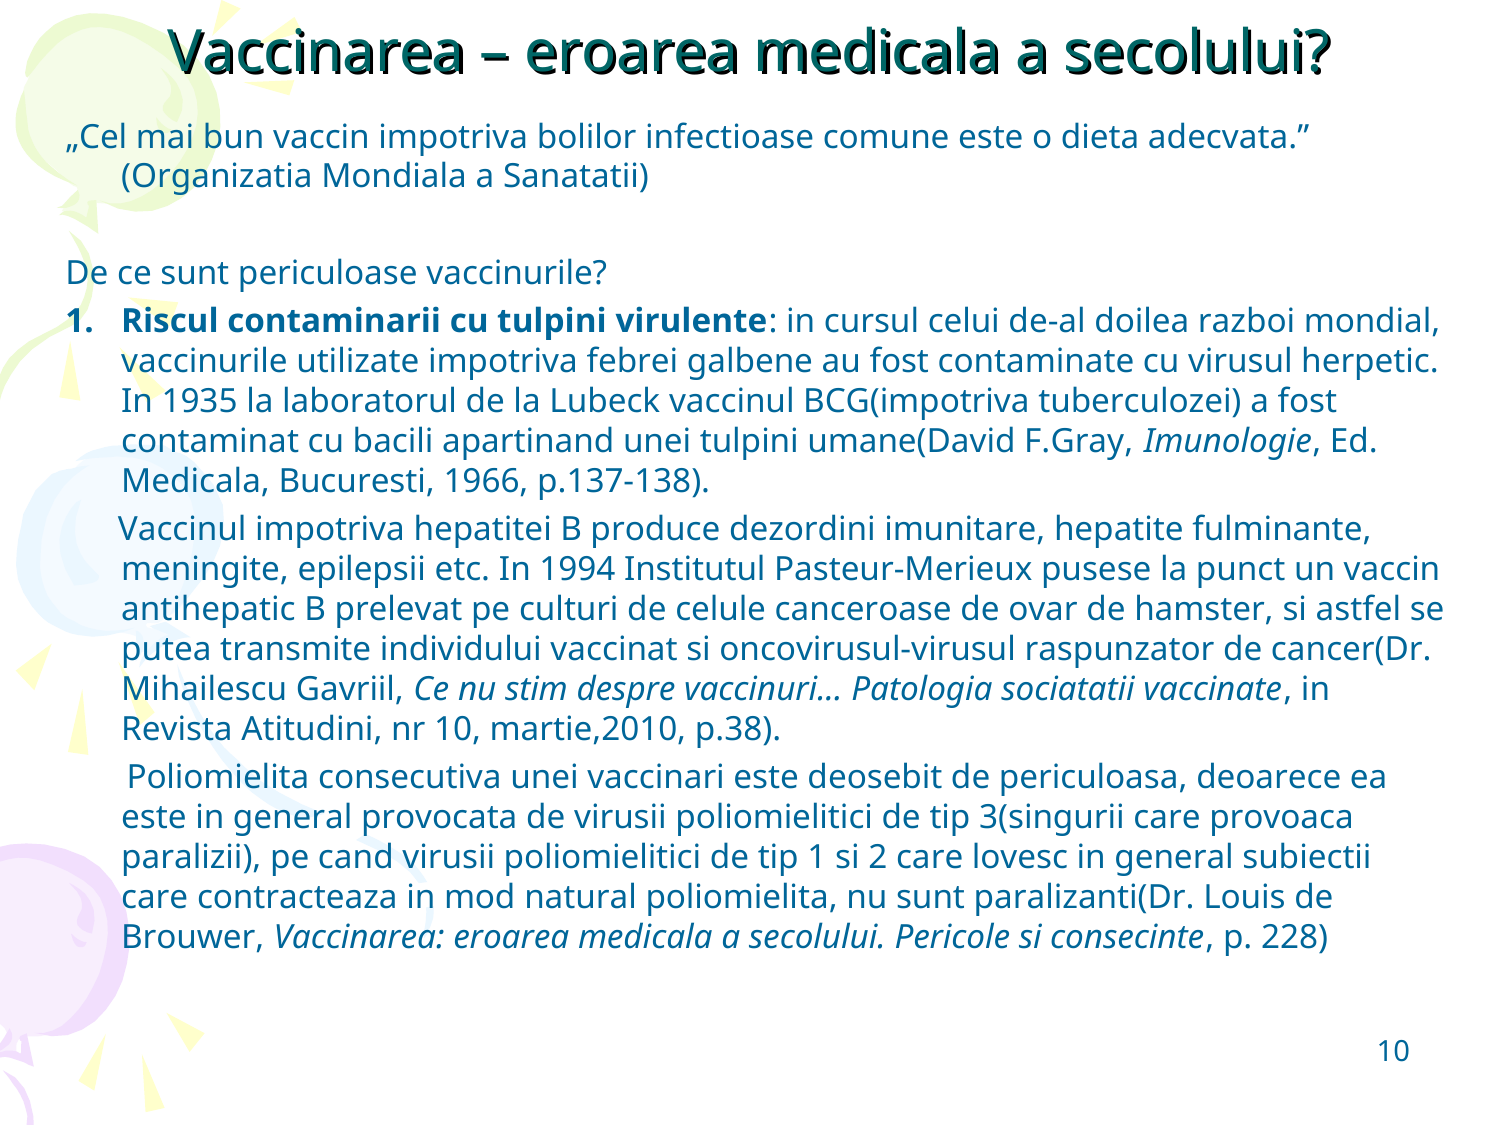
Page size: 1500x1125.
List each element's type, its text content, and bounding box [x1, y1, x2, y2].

text_box Vaccinarea – eroarea medicala a secolului? [72, 0, 1426, 92]
text_box <number> [1074, 1024, 1426, 1100]
text_box „Cel mai bun vaccin impotriva bolilor infectioase comune este o dieta adecvata.” (Organizatia Mondiala a Sanatatii) De ce sunt periculoase vaccinurile? Riscul contaminarii cu tulpini virulente: in cursul celui de-al doilea razboi mondial, vaccinurile utilizate impotriva febrei galbene au fost contaminate cu virusul herpetic. In 1935 la laboratorul de la Lubeck vaccinul BCG(impotriva tuberculozei) a fost contaminat cu bacili apartinand unei tulpini umane(David F.Gray, Imunologie, Ed. Medicala, Bucuresti, 1966, p.137-138). Vaccinul impotriva hepatitei B produce dezordini imunitare, hepatite fulminante, meningite, epilepsii etc. In 1994 Institutul Pasteur-Merieux pusese la punct un vaccin antihepatic B prelevat pe culturi de celule canceroase de ovar de hamster, si astfel se putea transmite individului vaccinat si oncovirusul-virusul raspunzator de cancer(Dr. Mihailescu Gavriil, Ce nu stim despre vaccinuri... Patologia sociatatii vaccinate, in Revista Atitudini, nr 10, martie,2010, p.38). Poliomielita consecutiva unei vaccinari este deosebit de periculoasa, deoarece ea este in general provocata de virusii poliomielitici de tip 3(singurii care provoaca paralizii), pe cand virusii poliomielitici de tip 1 si 2 care lovesc in general subiectii care contracteaza in mod natural poliomielita, nu sunt paralizanti(Dr. Louis de Brouwer, Vaccinarea: eroarea medicala a secolului. Pericole si consecinte, p. 228) [50, 107, 1463, 1091]
